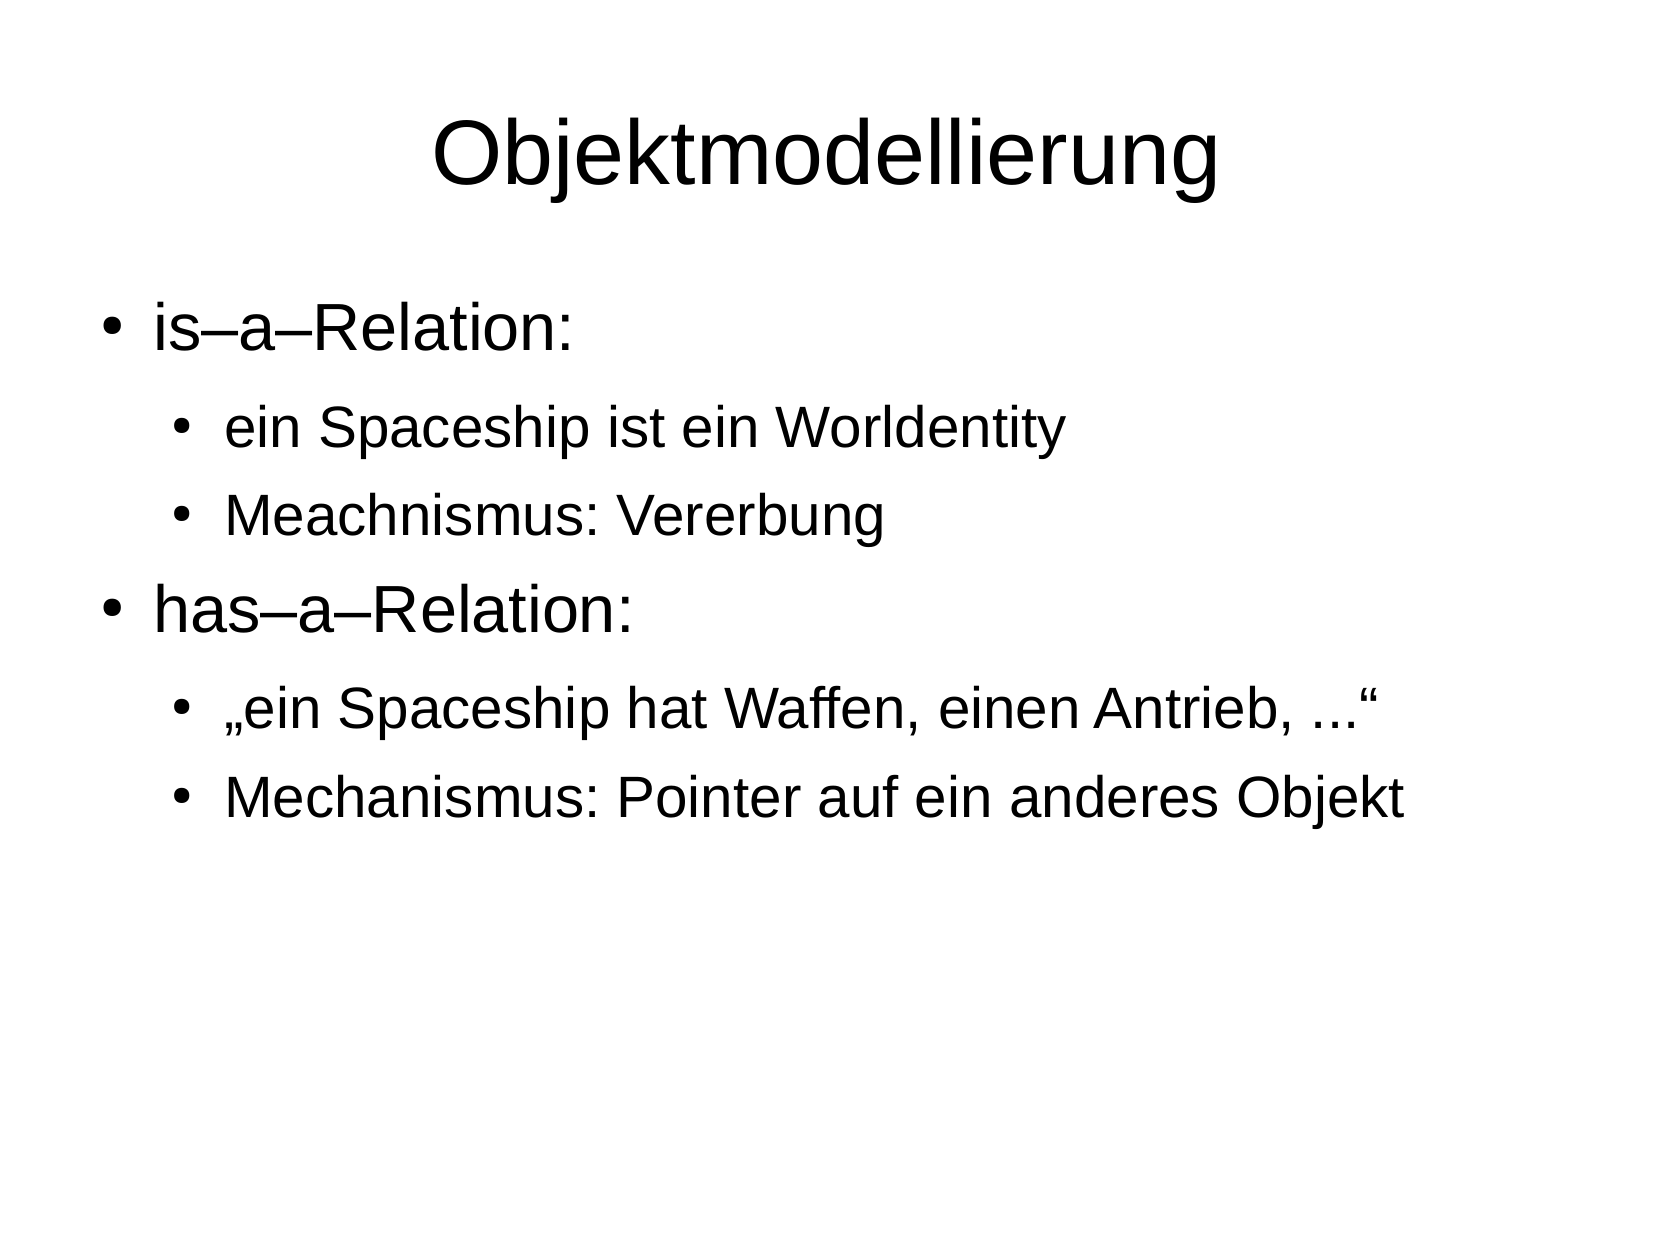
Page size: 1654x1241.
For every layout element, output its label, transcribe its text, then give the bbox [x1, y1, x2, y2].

title Objektmodellierung [82, 49, 1571, 257]
list is–a–Relation: ein Spaceship ist ein Worldentity Meachnismus: Vererbung has–a–Relation: „ein Spaceship hat Waffen, einen Antrieb, ...“ Mechanismus: Pointer auf ein anderes Objekt [82, 290, 1571, 1109]
